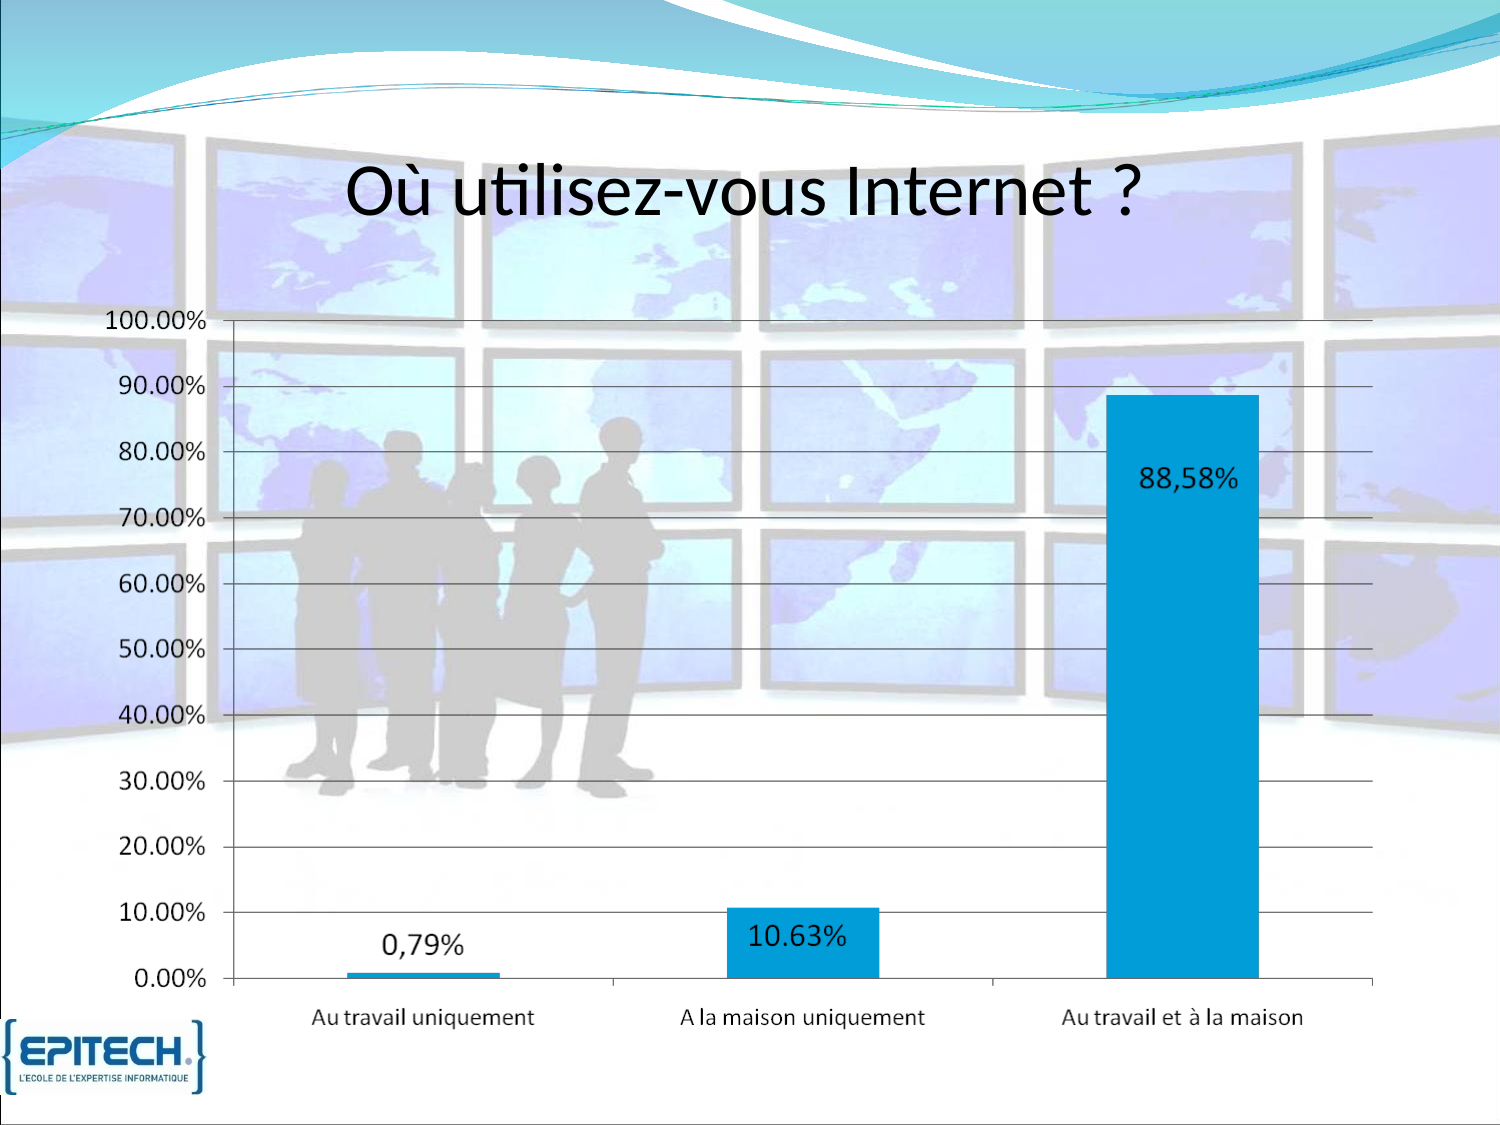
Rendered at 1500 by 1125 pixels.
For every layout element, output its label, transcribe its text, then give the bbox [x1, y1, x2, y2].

picture [0, 0, 1500, 1125]
title Où utilisez-vous Internet ? [70, 0, 1421, 235]
